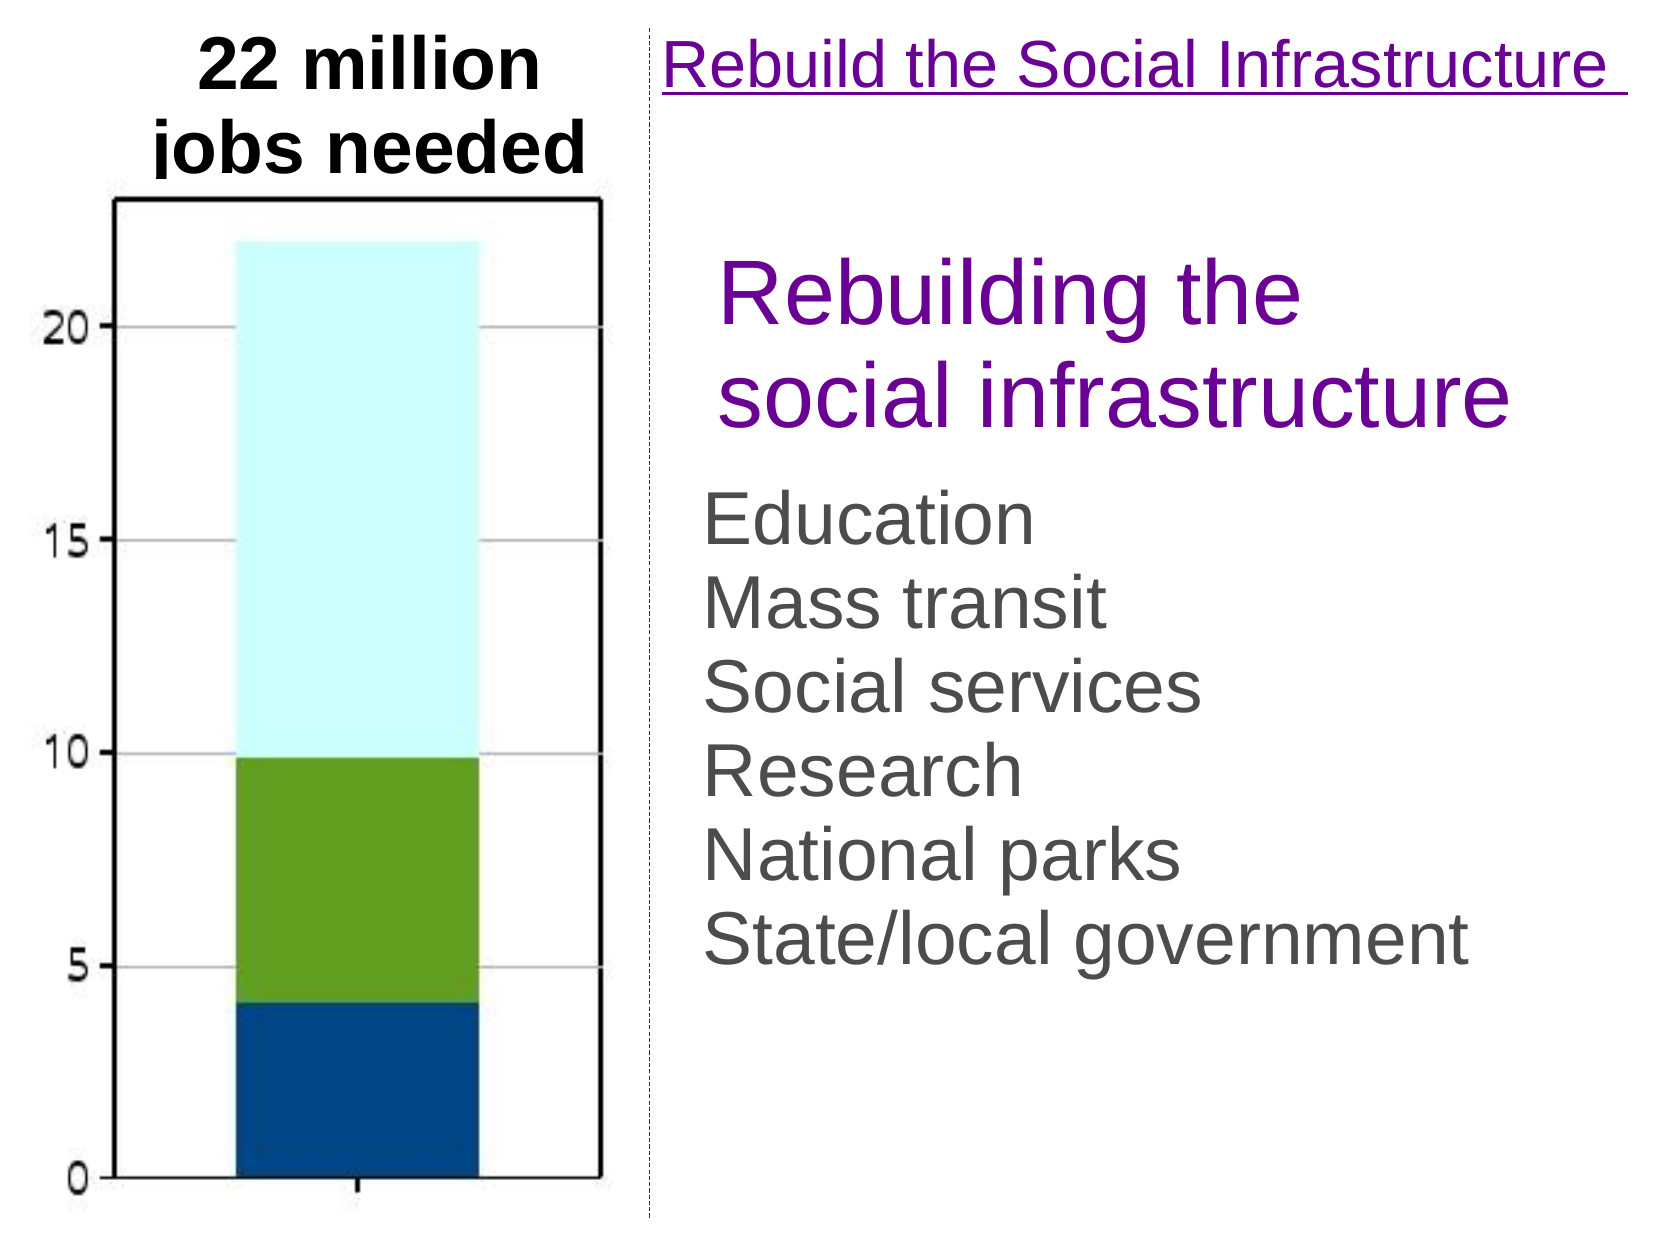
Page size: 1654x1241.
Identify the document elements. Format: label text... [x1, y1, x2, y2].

text_box Rebuilding the social infrastructure Education Mass transit Social services Research National parks State/local government [688, 234, 1607, 988]
text_box 22 million jobs needed [126, 13, 614, 179]
text_box Rebuild the Social Infrastructure [634, 19, 1643, 110]
picture [30, 179, 616, 1231]
